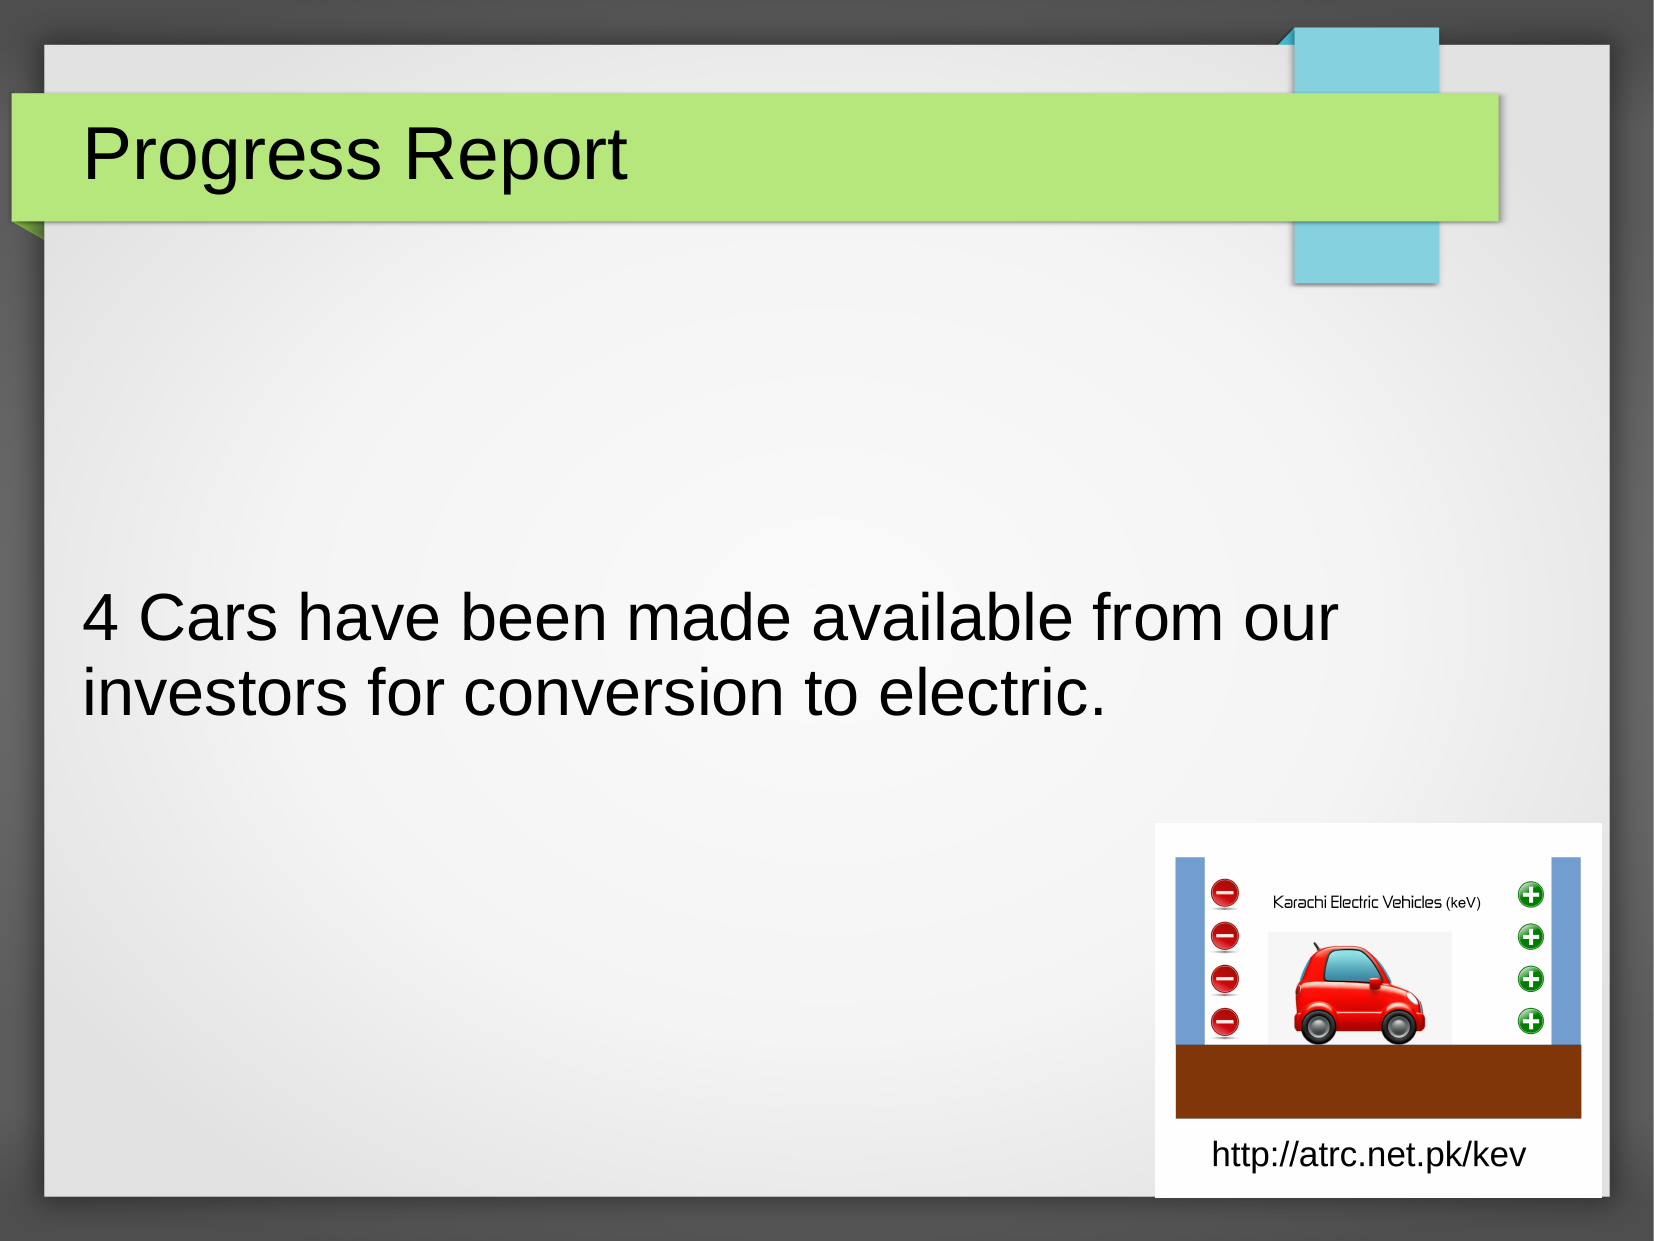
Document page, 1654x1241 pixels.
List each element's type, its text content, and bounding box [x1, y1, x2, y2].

picture [0, 0, 1654, 1241]
title Progress Report [82, 94, 1264, 213]
subtitle 4 Cars have been made available from our investors for conversion to electric. [82, 295, 1571, 1015]
